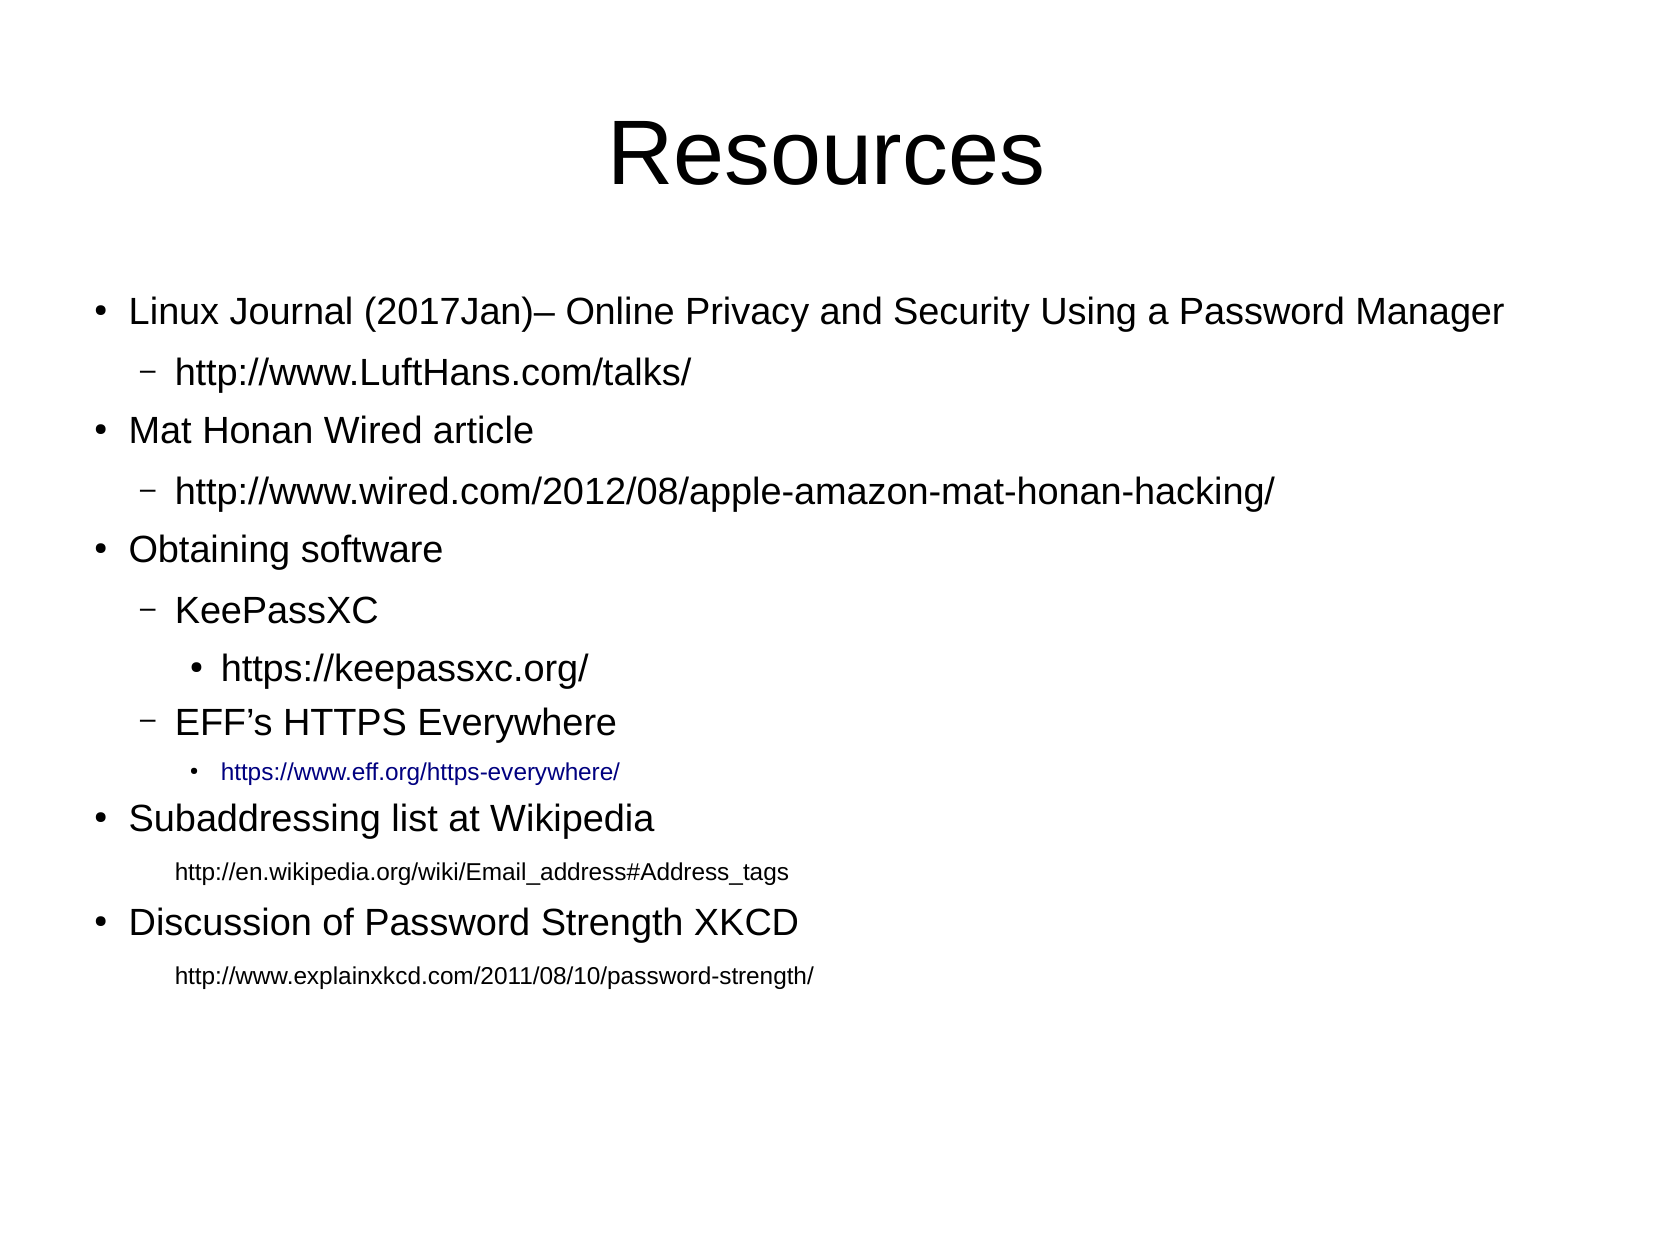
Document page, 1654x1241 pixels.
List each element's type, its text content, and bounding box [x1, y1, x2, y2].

title Resources [82, 49, 1571, 257]
list Linux Journal (2017Jan)– Online Privacy and Security Using a Password Manager http://www.LuftHans.com/talks/ Mat Honan Wired article http://www.wired.com/2012/08/apple-amazon-mat-honan-hacking/ Obtaining software KeePassXC https://keepassxc.org/ EFF’s HTTPS Everywhere https://www.eff.org/https-everywhere/ Subaddressing list at Wikipedia http://en.wikipedia.org/wiki/Email_address#Address_tags Discussion of Password Strength XKCD http://www.explainxkcd.com/2011/08/10/password-strength/ [82, 290, 1538, 1010]
